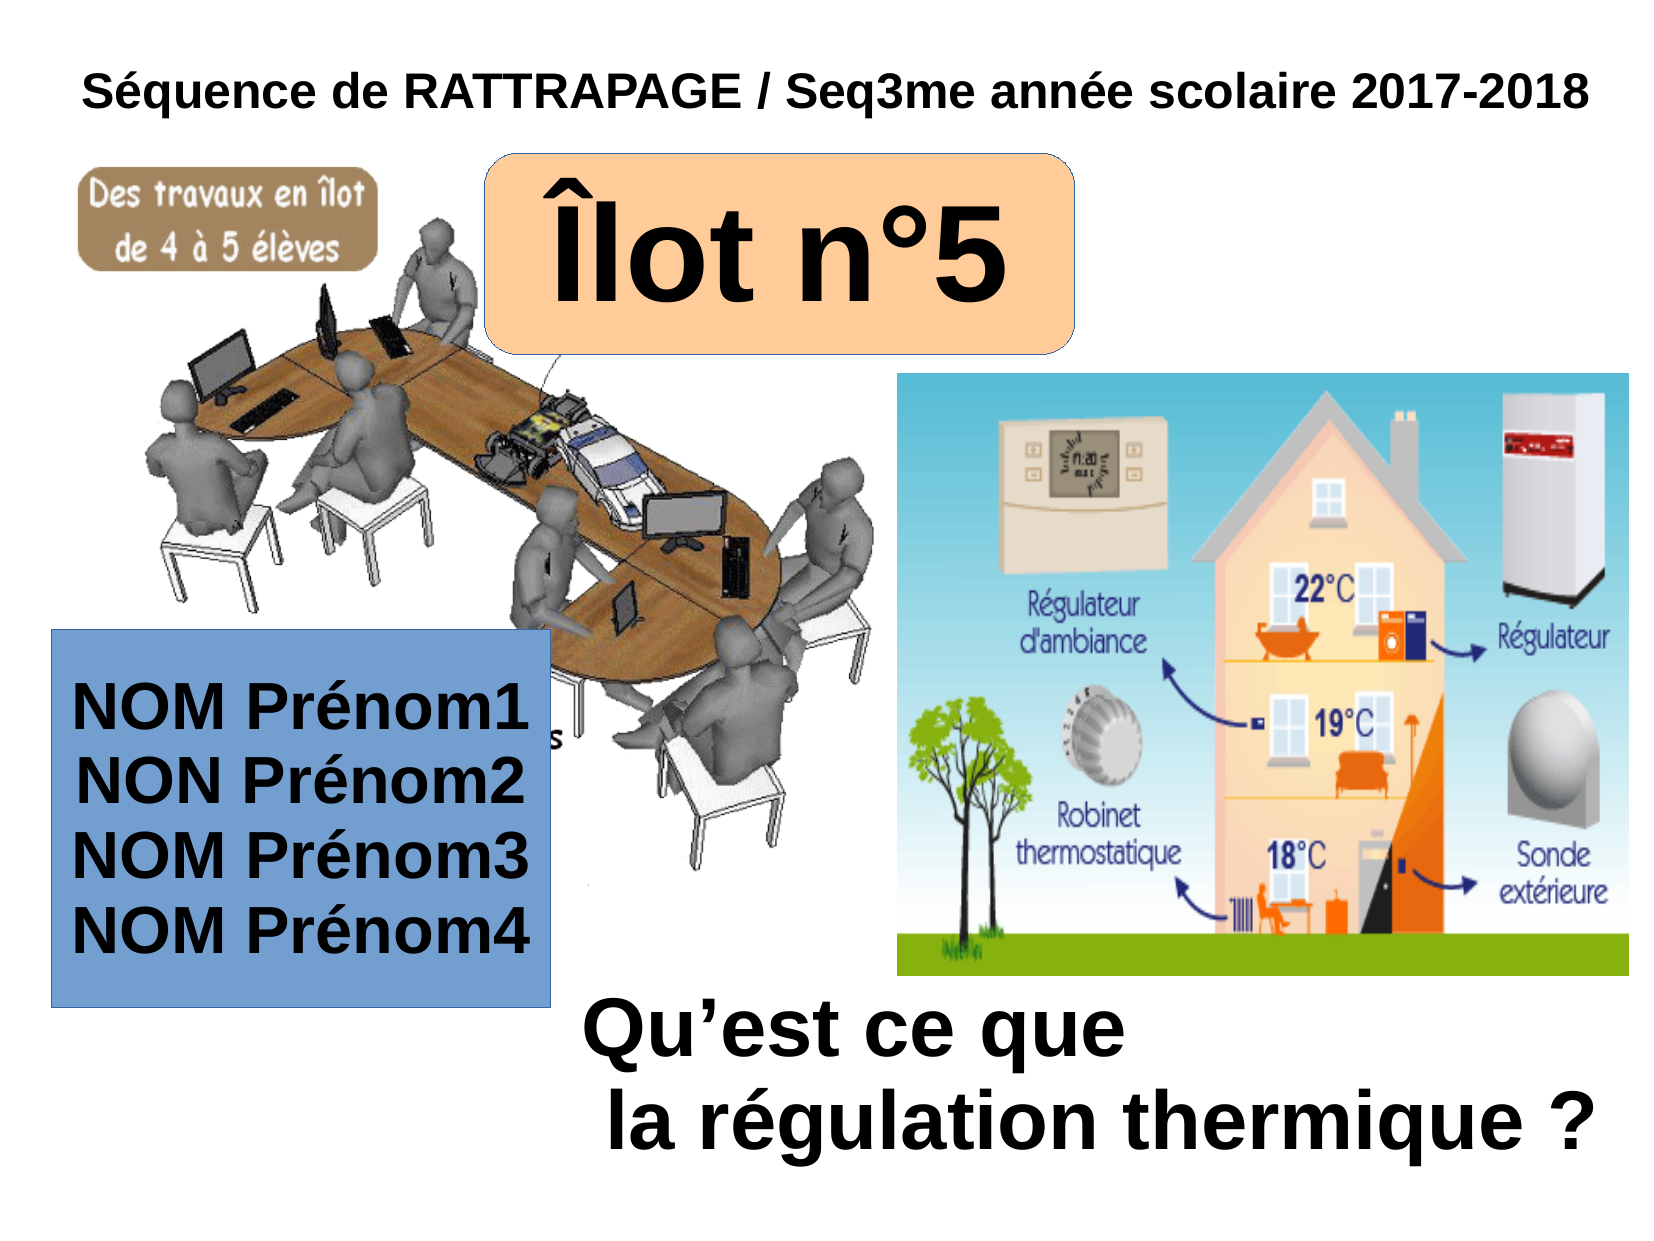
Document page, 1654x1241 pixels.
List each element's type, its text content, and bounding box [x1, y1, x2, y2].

text_box NOM Prénom1 NON Prénom2 NOM Prénom3 NOM Prénom4 [51, 629, 551, 1008]
text_box Qu’est ce que la régulation thermique ? [566, 973, 1630, 1175]
text_box Séquence de RATTRAPAGE / Seq3me année scolaire 2017-2018 [67, 56, 1615, 127]
text_box Îlot n°5 [484, 153, 1075, 355]
picture [67, 153, 1629, 976]
